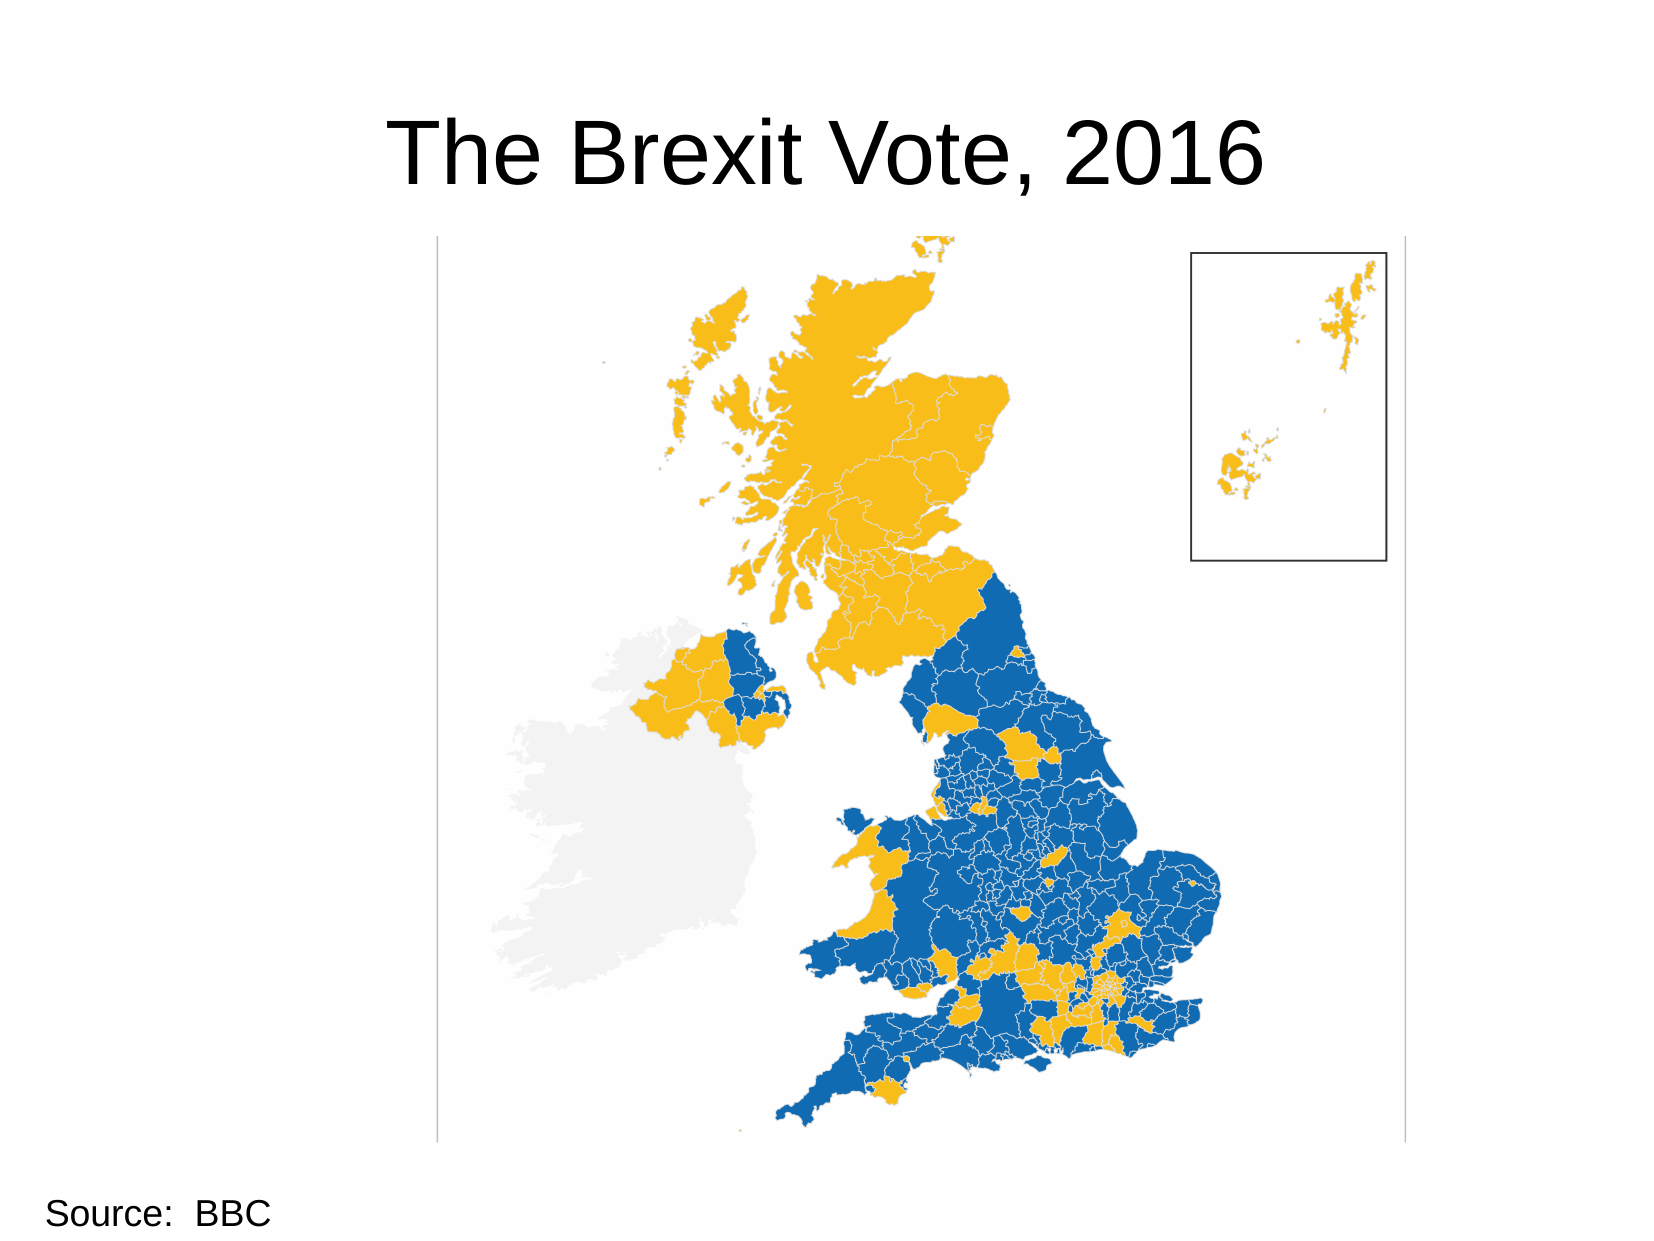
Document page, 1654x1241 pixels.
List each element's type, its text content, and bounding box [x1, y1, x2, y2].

title The Brexit Vote, 2016 [82, 49, 1571, 257]
picture [435, 236, 1411, 1156]
text_box Source: BBC [30, 1185, 287, 1241]
